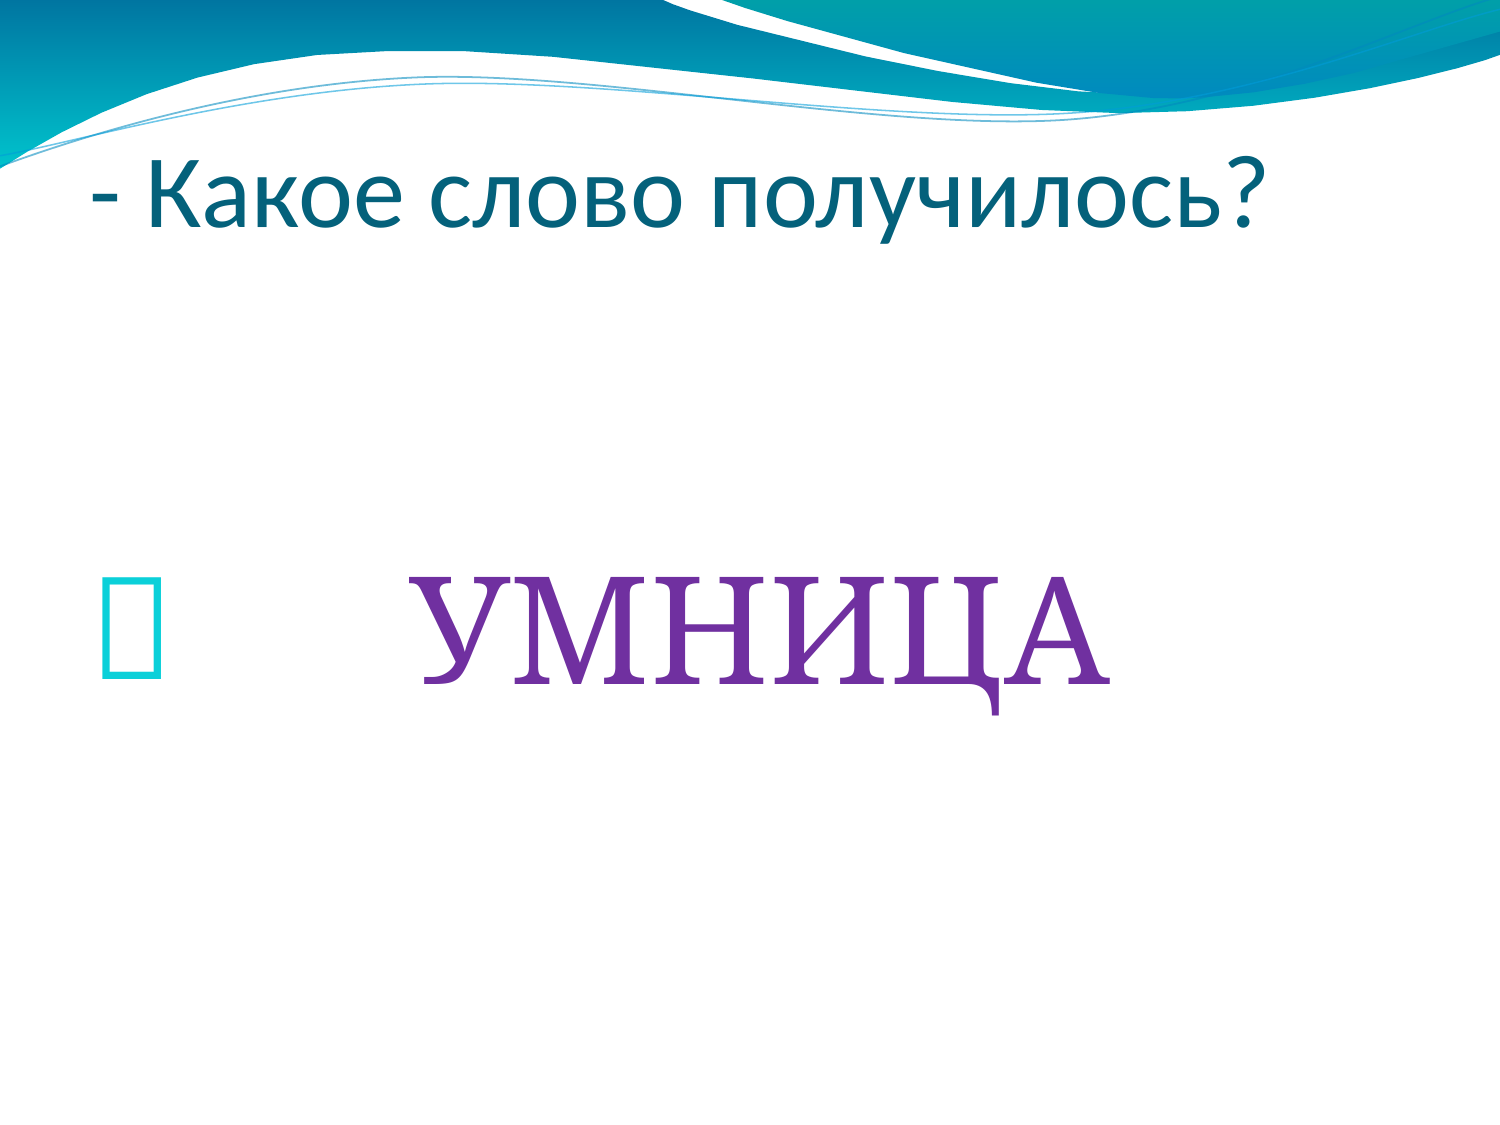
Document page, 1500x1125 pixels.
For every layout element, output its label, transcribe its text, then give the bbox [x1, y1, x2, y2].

title - Какое слово получилось? [75, 115, 1425, 303]
list УМНИЦА [75, 317, 1425, 1038]
